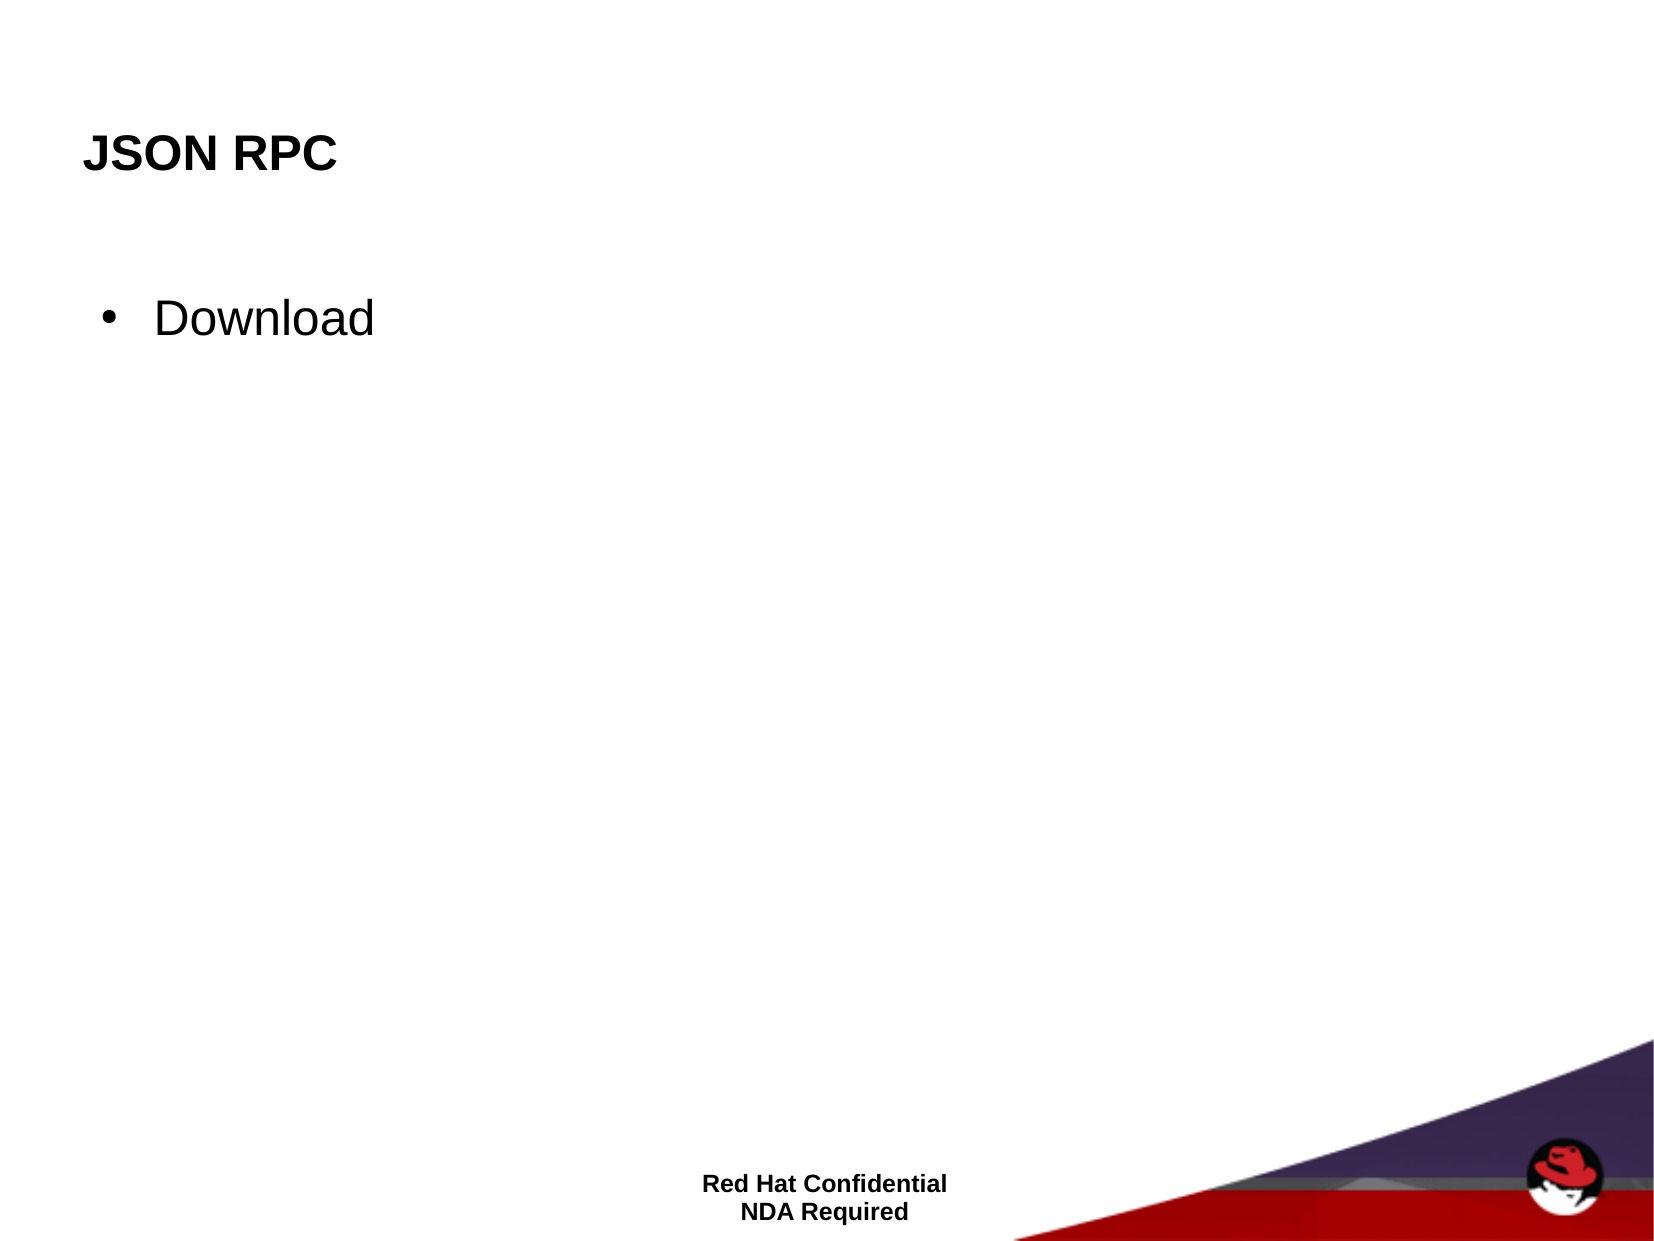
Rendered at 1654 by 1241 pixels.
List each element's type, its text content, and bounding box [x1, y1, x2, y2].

title JSON RPC [82, 49, 1571, 257]
picture [1012, 1036, 1654, 1241]
list Download [82, 290, 1571, 1109]
